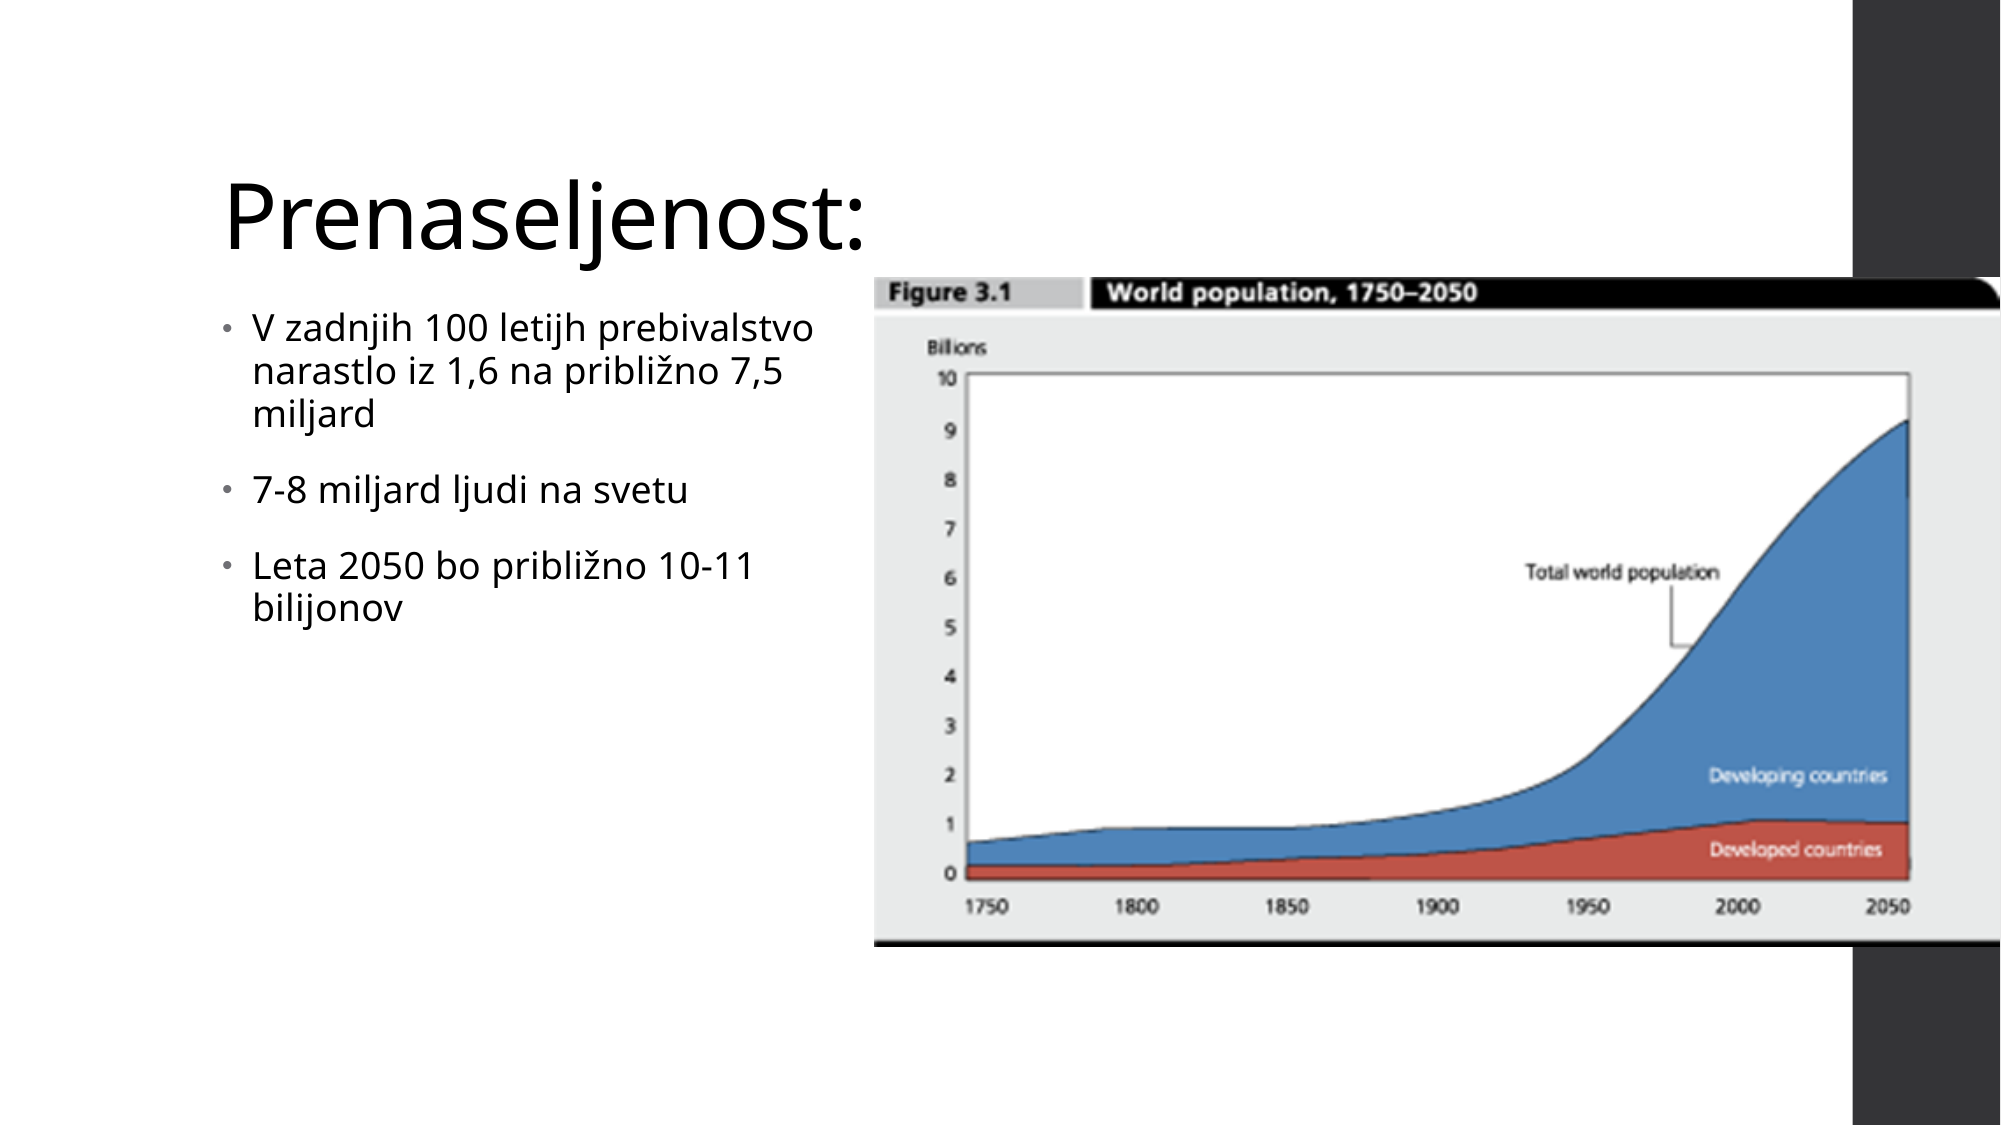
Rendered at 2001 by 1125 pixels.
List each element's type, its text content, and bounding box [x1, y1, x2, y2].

title Prenaseljenost: [207, 59, 1797, 278]
list V zadnjih 100 letijh prebivalstvo narastlo iz 1,6 na približno 7,5 miljard 7-8 miljard ljudi na svetu Leta 2050 bo približno 10-11 bilijonov [207, 299, 875, 1014]
picture [874, 277, 2000, 947]
